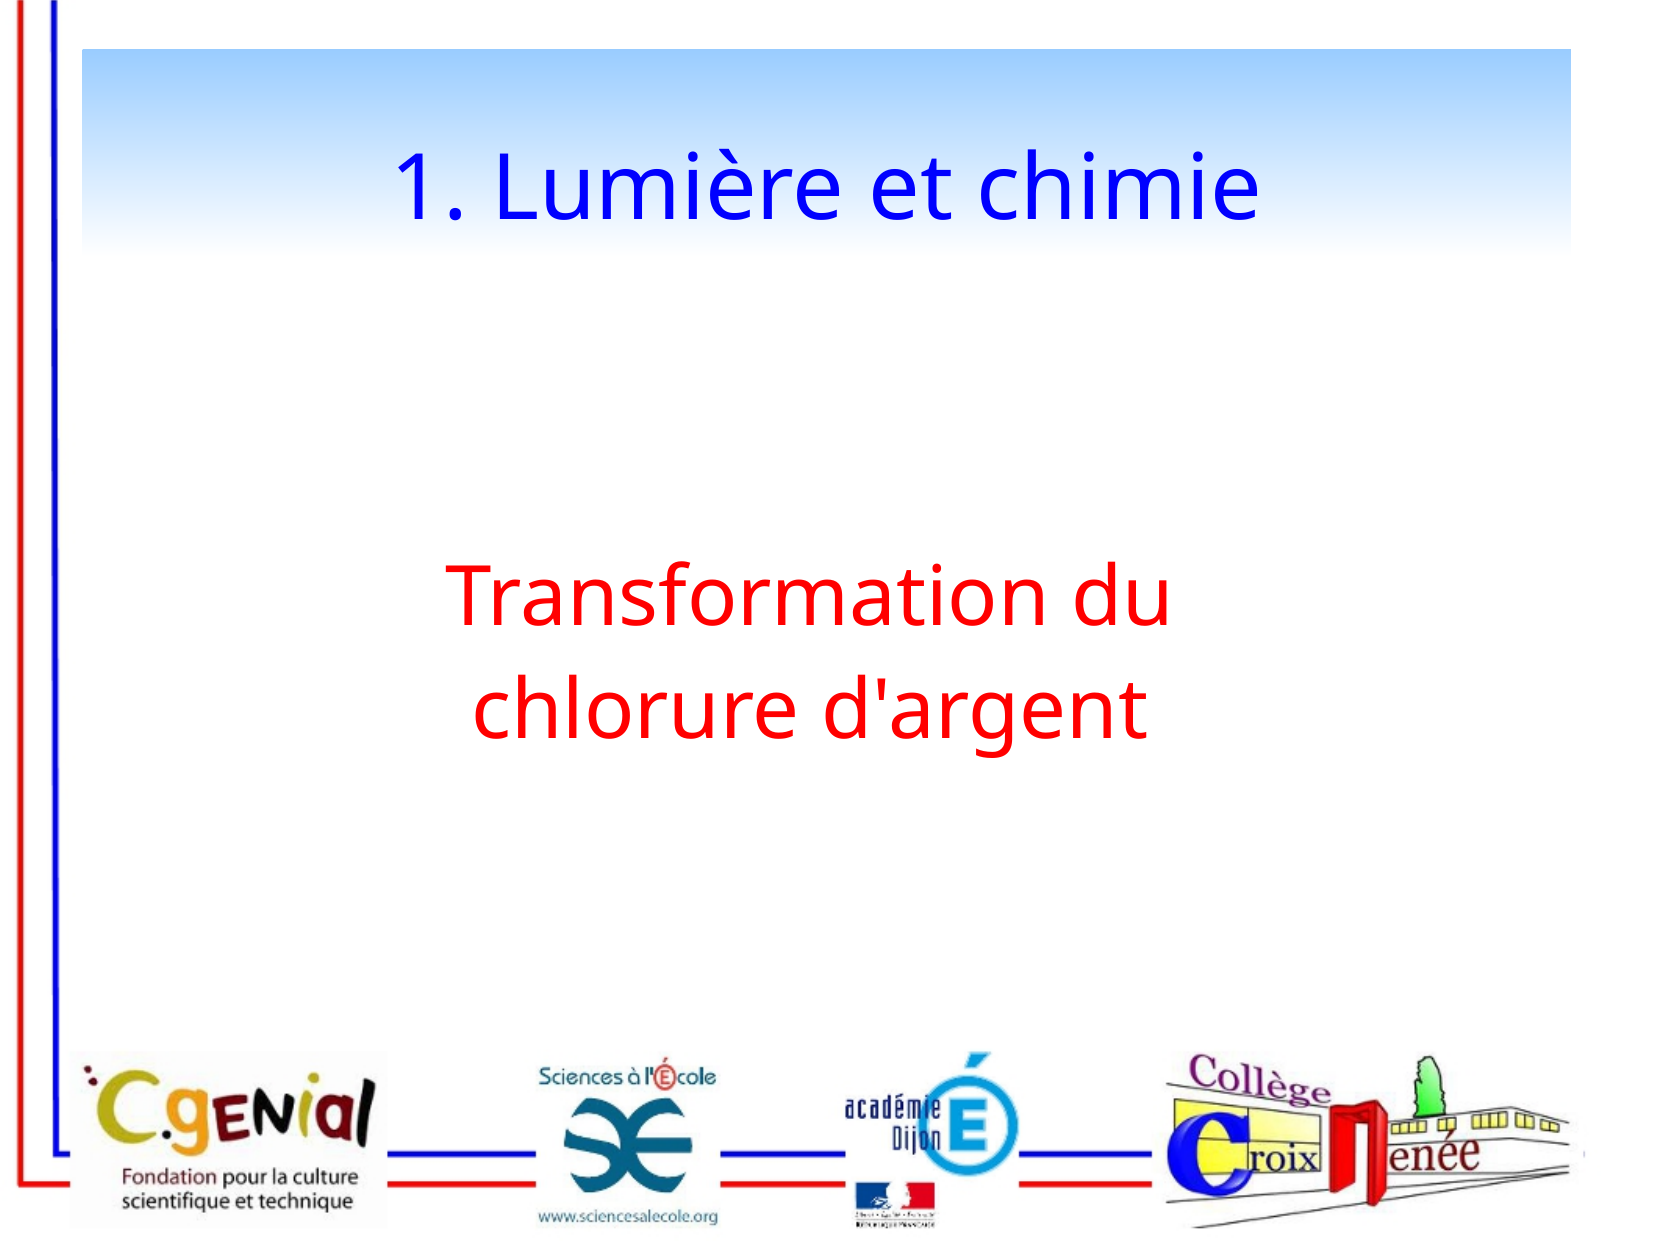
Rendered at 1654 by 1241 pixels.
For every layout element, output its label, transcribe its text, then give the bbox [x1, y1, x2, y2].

picture [0, 0, 1654, 1241]
subtitle Transformation du chlorure d'argent [82, 290, 1538, 1010]
title 1. Lumière et chimie [82, 49, 1571, 257]
